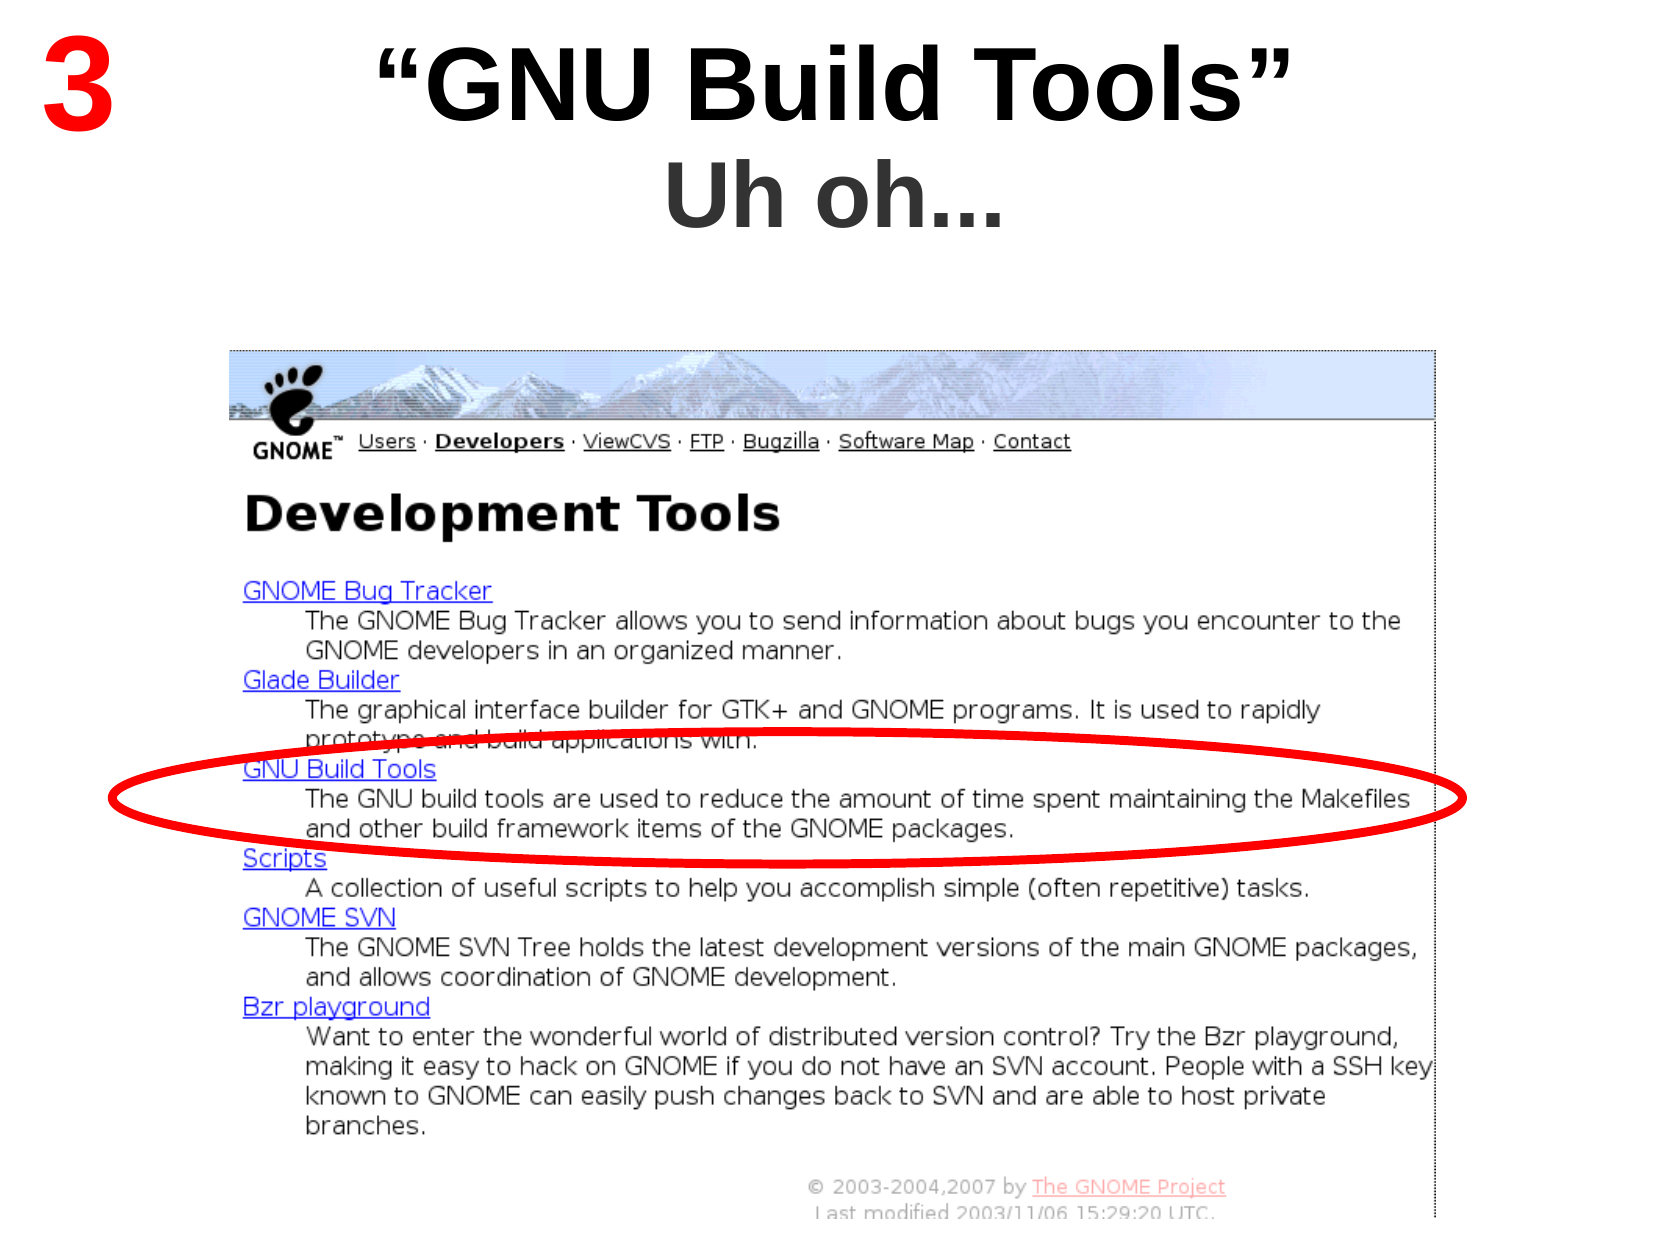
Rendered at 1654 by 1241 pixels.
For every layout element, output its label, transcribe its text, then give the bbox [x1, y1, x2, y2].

picture [229, 737, 1436, 859]
picture [229, 822, 1436, 1219]
text_box 3 [26, 0, 132, 167]
text_box “GNU Build Tools” Uh oh... [357, 18, 1313, 359]
picture [229, 350, 1436, 774]
